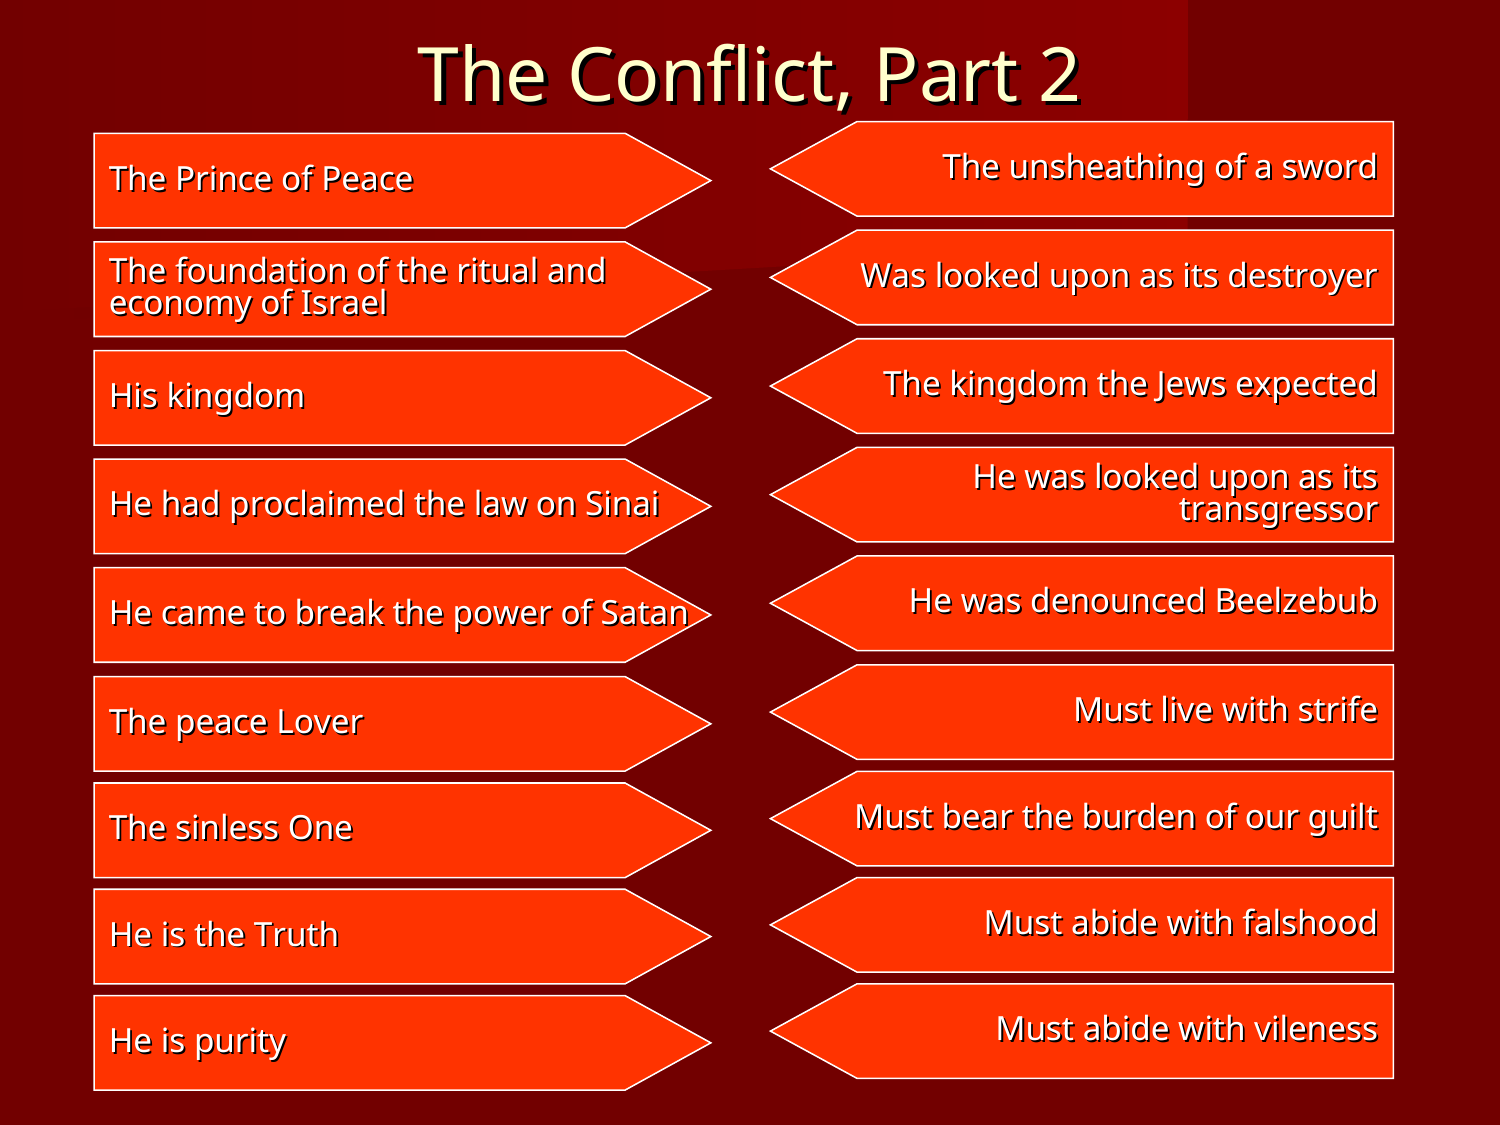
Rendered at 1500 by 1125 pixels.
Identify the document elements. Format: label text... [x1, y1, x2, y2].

title The Conflict, Part 2 [75, 18, 1426, 124]
text_box Must abide with falshood [770, 877, 1394, 973]
text_box Was looked upon as its destroyer [770, 230, 1394, 325]
text_box Must abide with vileness [770, 983, 1394, 1079]
text_box His kingdom [94, 350, 711, 446]
text_box The kingdom the Jews expected [770, 338, 1394, 434]
text_box He is purity [94, 995, 711, 1091]
text_box The foundation of the ritual and economy of Israel [94, 241, 711, 337]
text_box Must bear the burden of our guilt [770, 771, 1394, 866]
text_box He had proclaimed the law on Sinai [94, 459, 711, 554]
text_box He is the Truth [94, 889, 711, 984]
text_box Must live with strife [770, 664, 1394, 760]
text_box The unsheathing of a sword [770, 121, 1394, 217]
text_box He came to break the power of Satan [94, 567, 711, 663]
text_box The Prince of Peace [94, 133, 711, 228]
text_box The sinless One [94, 783, 711, 878]
text_box The peace Lover [94, 676, 711, 772]
text_box He was looked upon as its transgressor [770, 447, 1394, 542]
text_box He was denounced Beelzebub [770, 555, 1394, 651]
